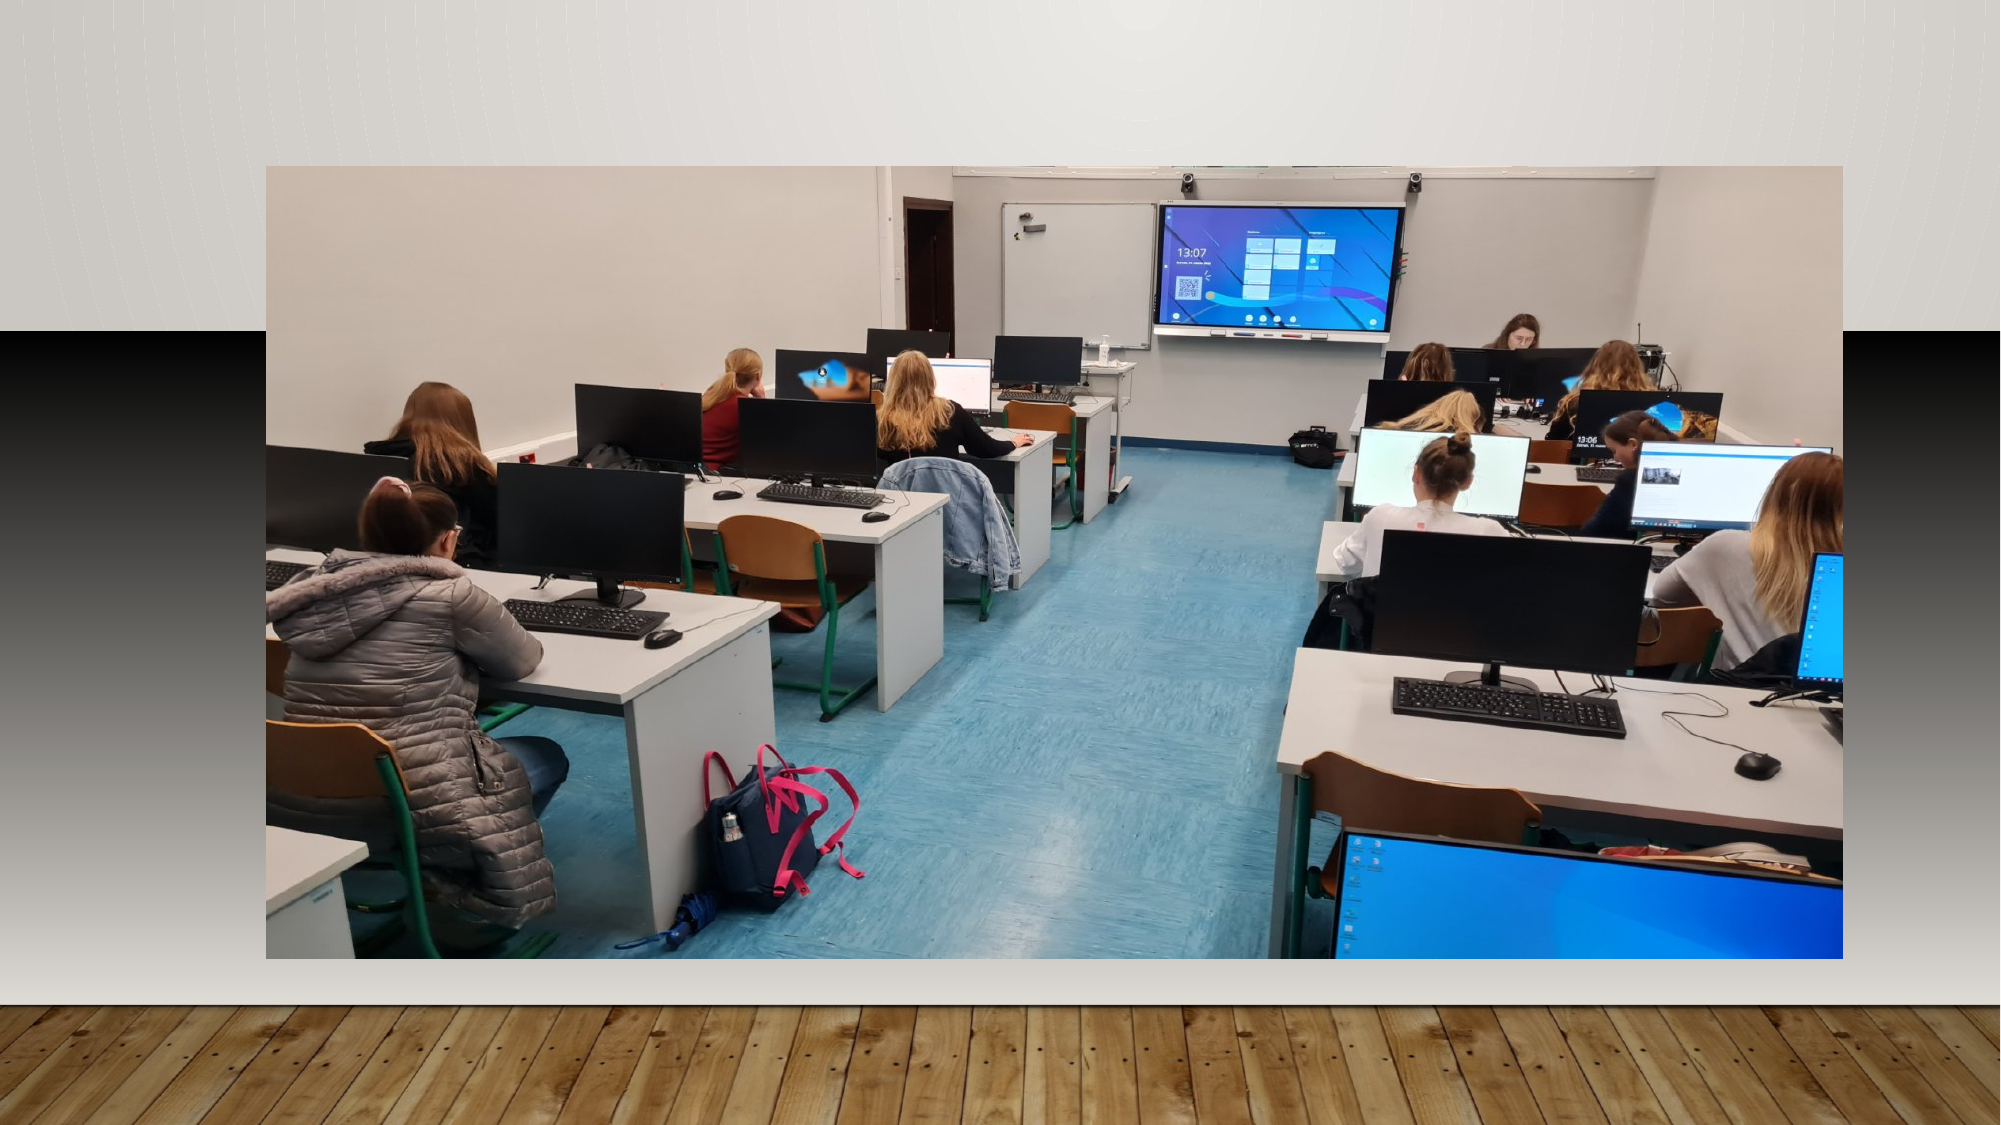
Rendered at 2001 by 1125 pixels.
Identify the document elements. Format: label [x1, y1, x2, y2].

picture [266, 166, 1843, 959]
